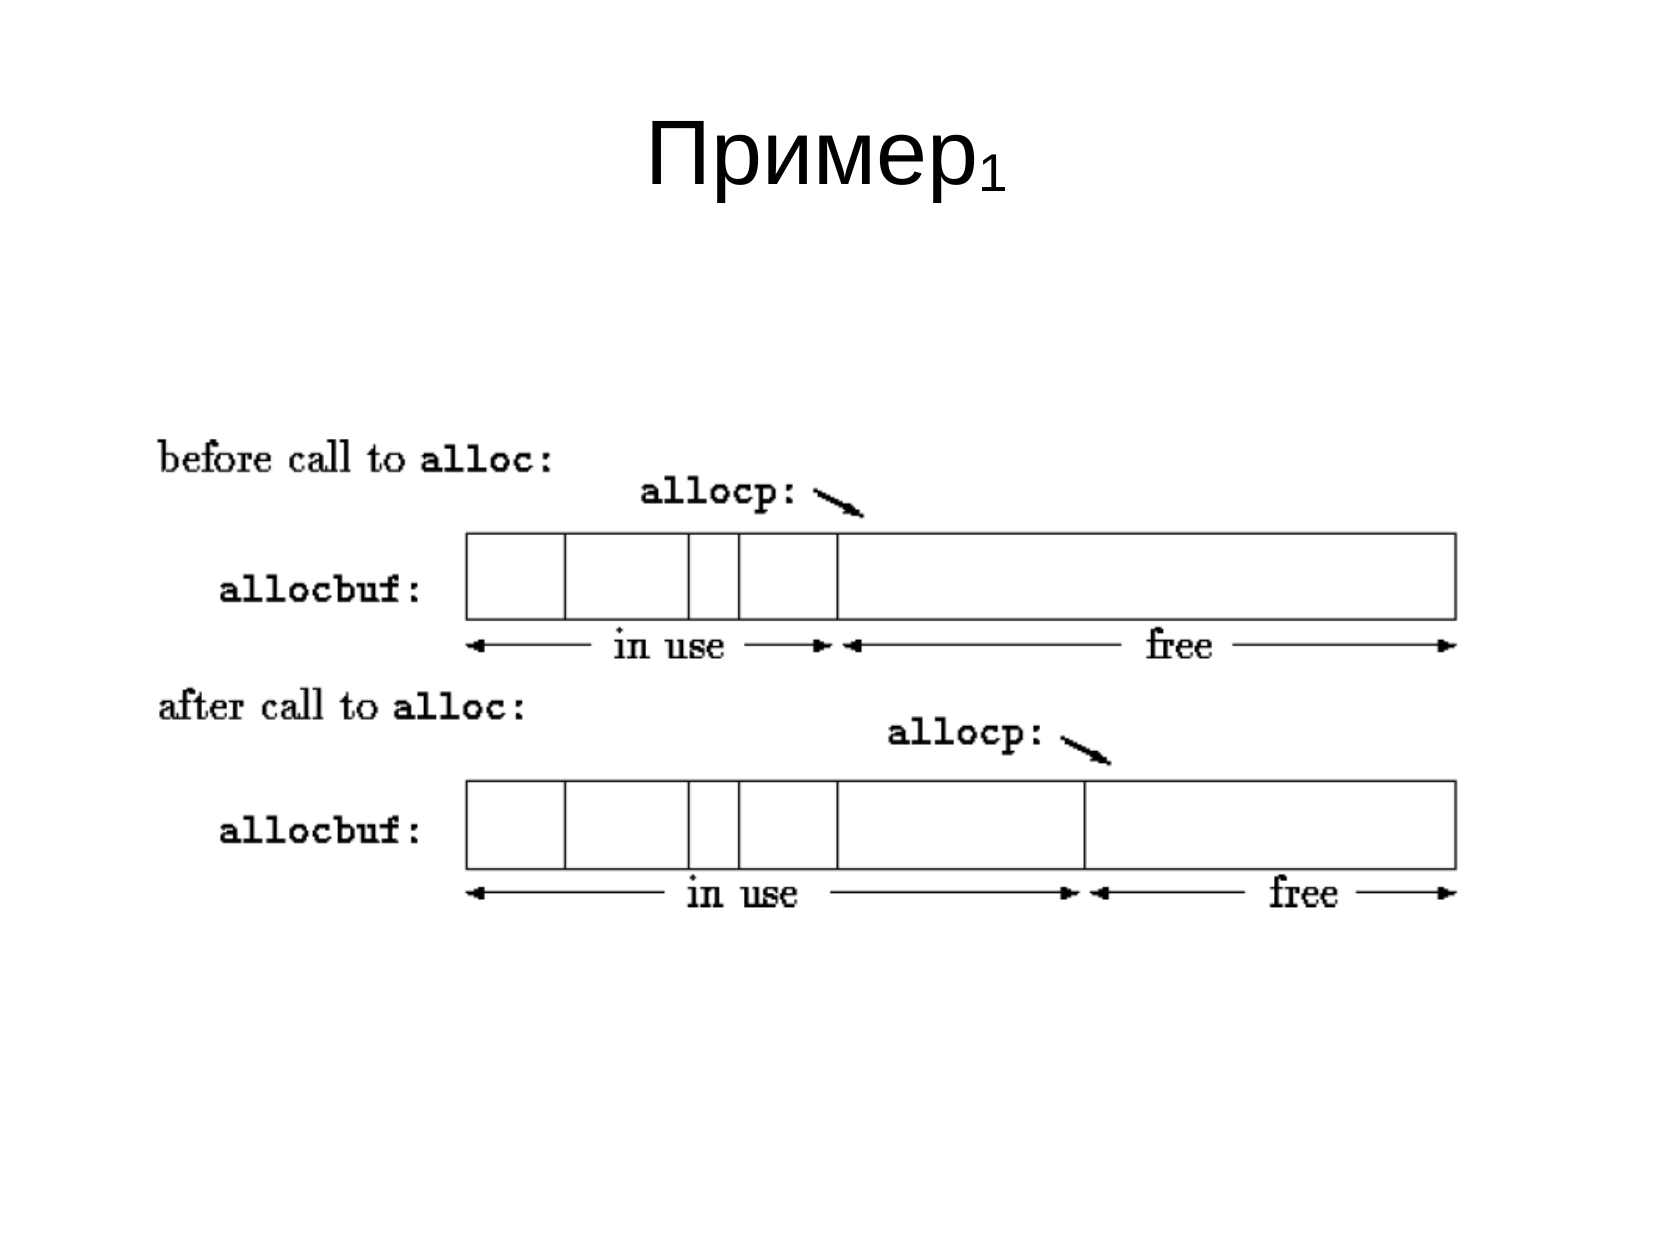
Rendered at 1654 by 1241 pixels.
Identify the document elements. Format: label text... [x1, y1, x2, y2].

picture [141, 427, 1481, 917]
title Пример1 [82, 49, 1571, 257]
